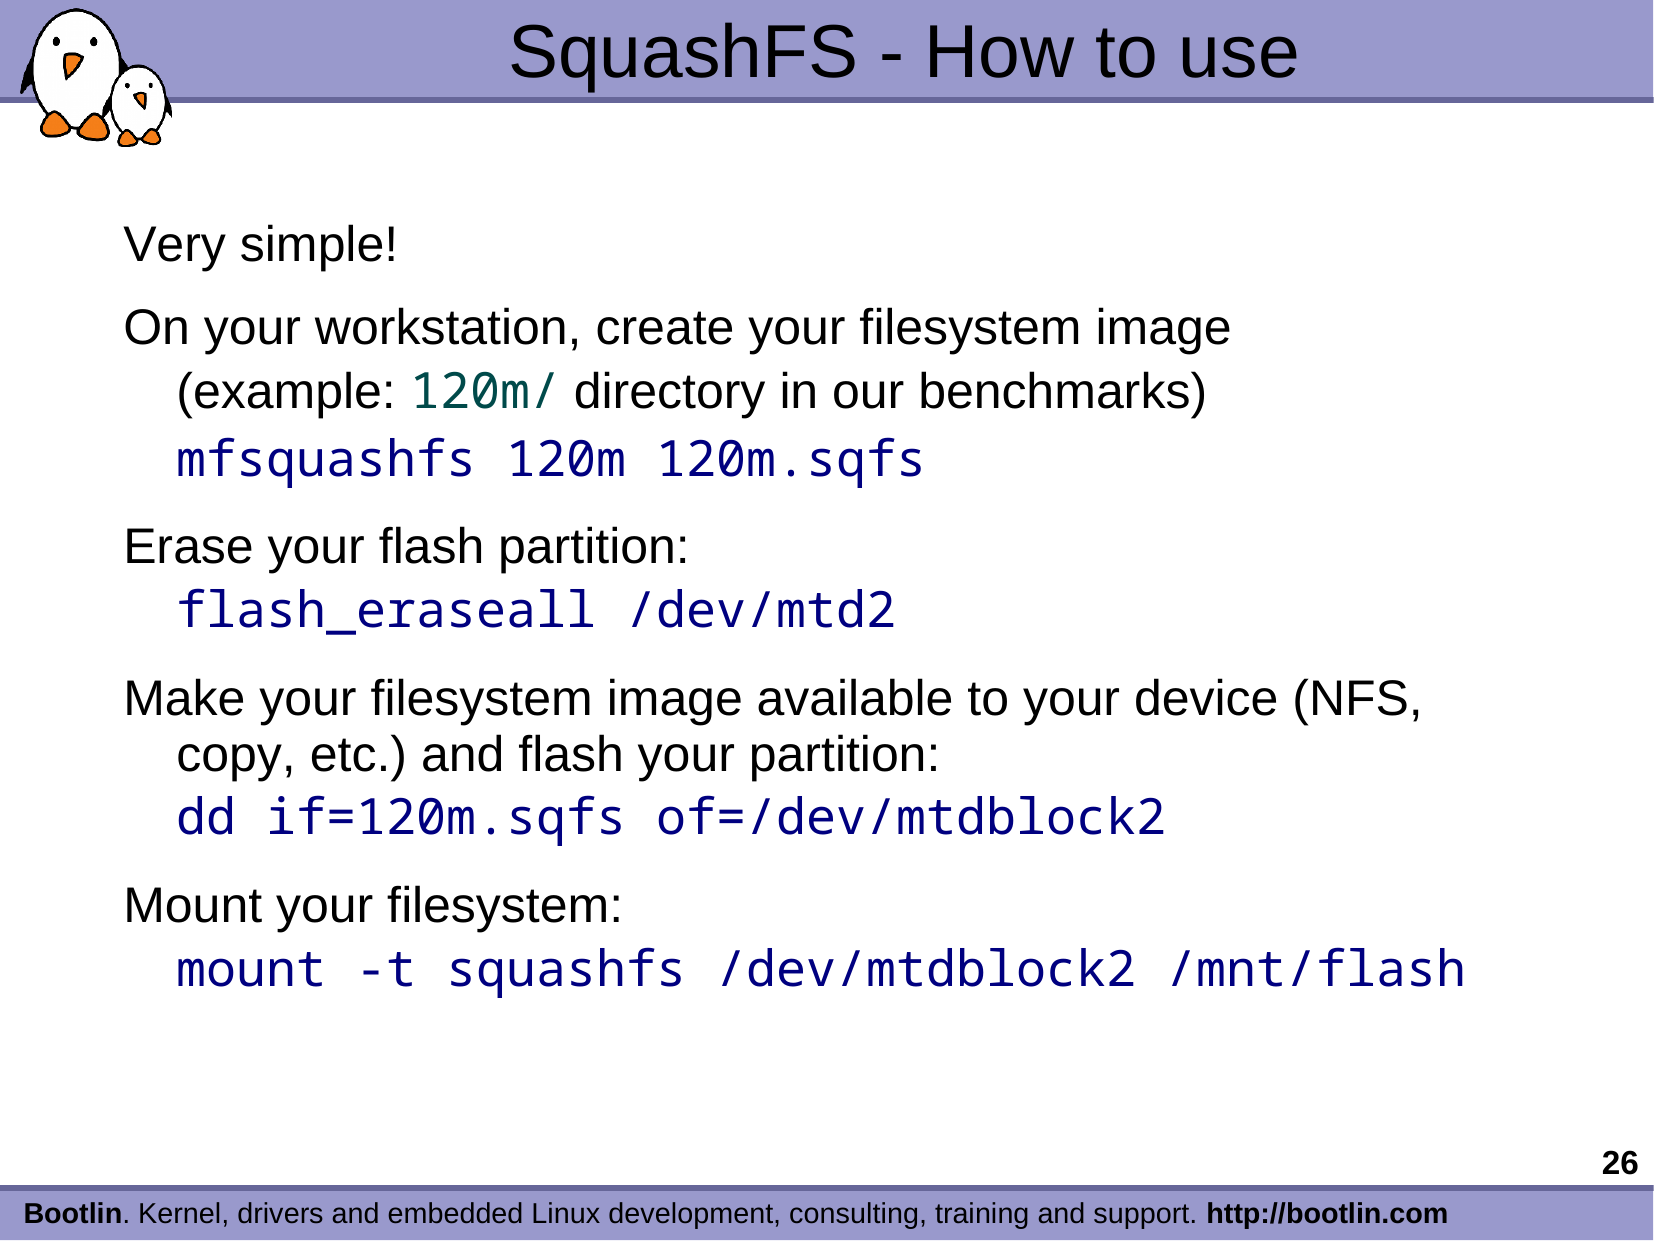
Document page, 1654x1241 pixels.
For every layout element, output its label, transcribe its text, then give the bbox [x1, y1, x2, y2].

picture [20, 8, 172, 147]
title SquashFS - How to use [178, 5, 1631, 97]
list Very simple! On your workstation, create your filesystem image (example: 120m/ directory in our benchmarks) mfsquashfs 120m 120m.sqfs Erase your flash partition: flash_eraseall /dev/mtd2 Make your filesystem image available to your device (NFS, copy, etc.) and flash your partition: dd if=120m.sqfs of=/dev/mtdblock2 Mount your filesystem: mount -t squashfs /dev/mtdblock2 /mnt/flash [105, 216, 1518, 1066]
